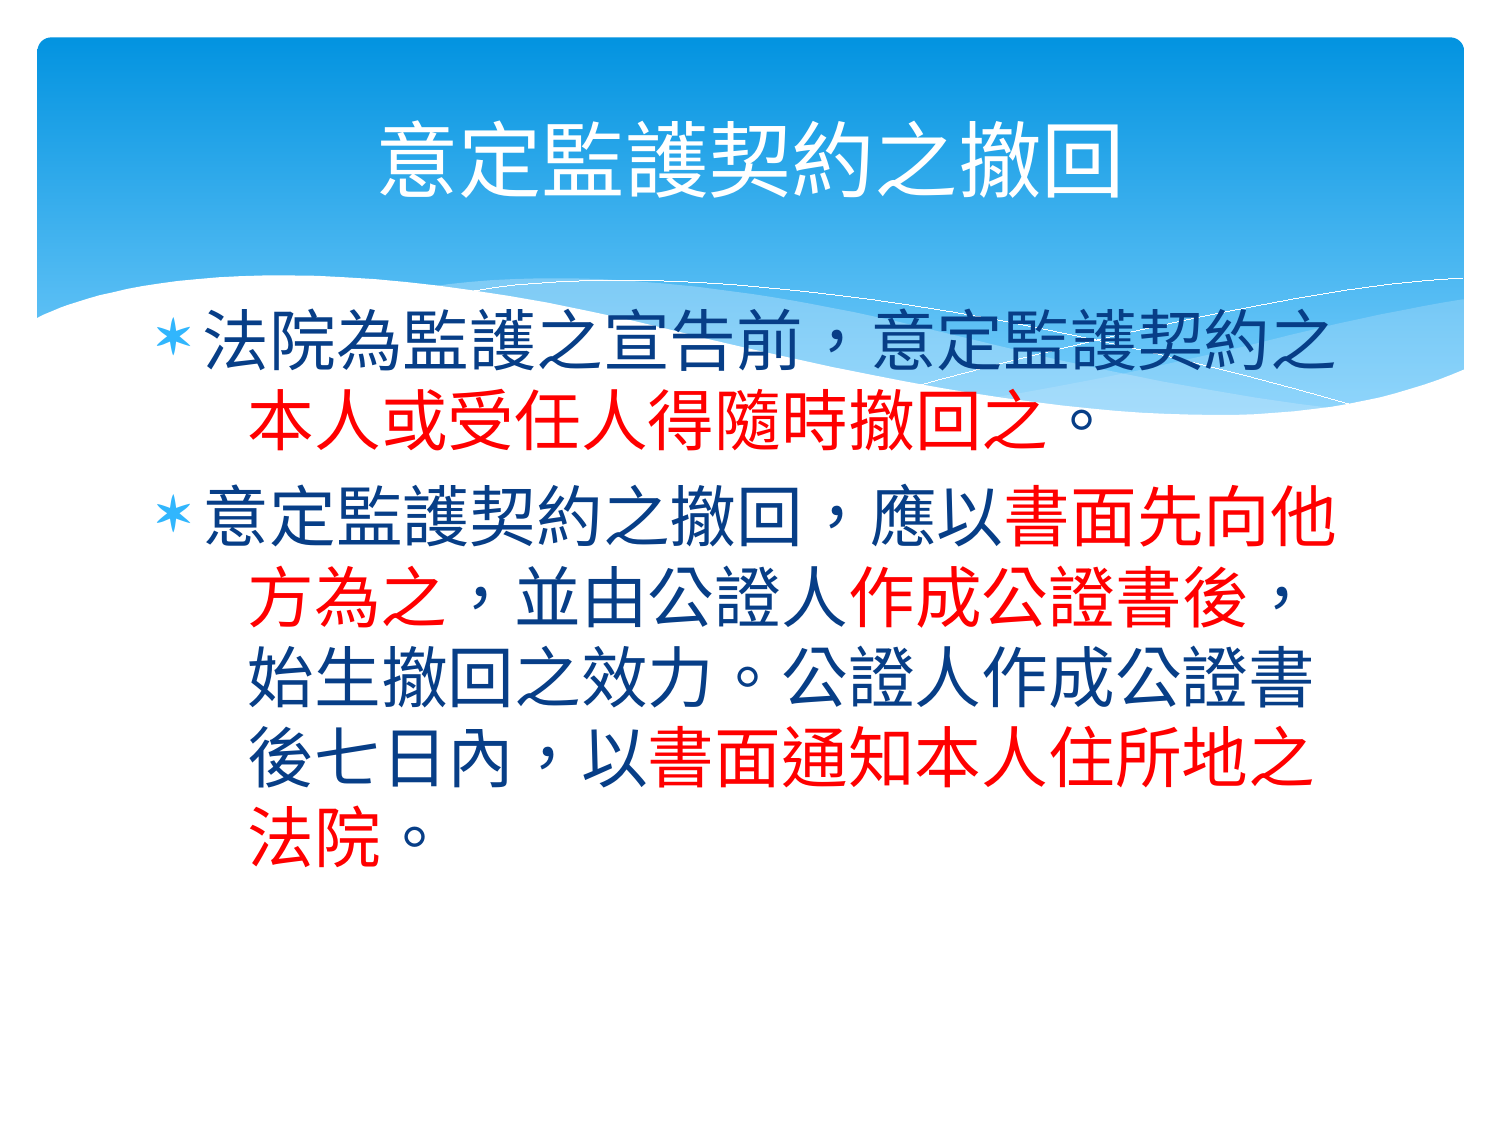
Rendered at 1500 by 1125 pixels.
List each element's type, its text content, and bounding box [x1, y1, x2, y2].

title 意定監護契約之撤回 [75, 55, 1426, 261]
list 法院為監護之宣告前，意定監護契約之本人或受任人得隨時撤回之。 意定監護契約之撤回，應以書面先向他方為之，並由公證人作成公證書後，始生撤回之效力。公證人作成公證書後七日內，以書面通知本人住所地之法院。 [142, 290, 1359, 1005]
